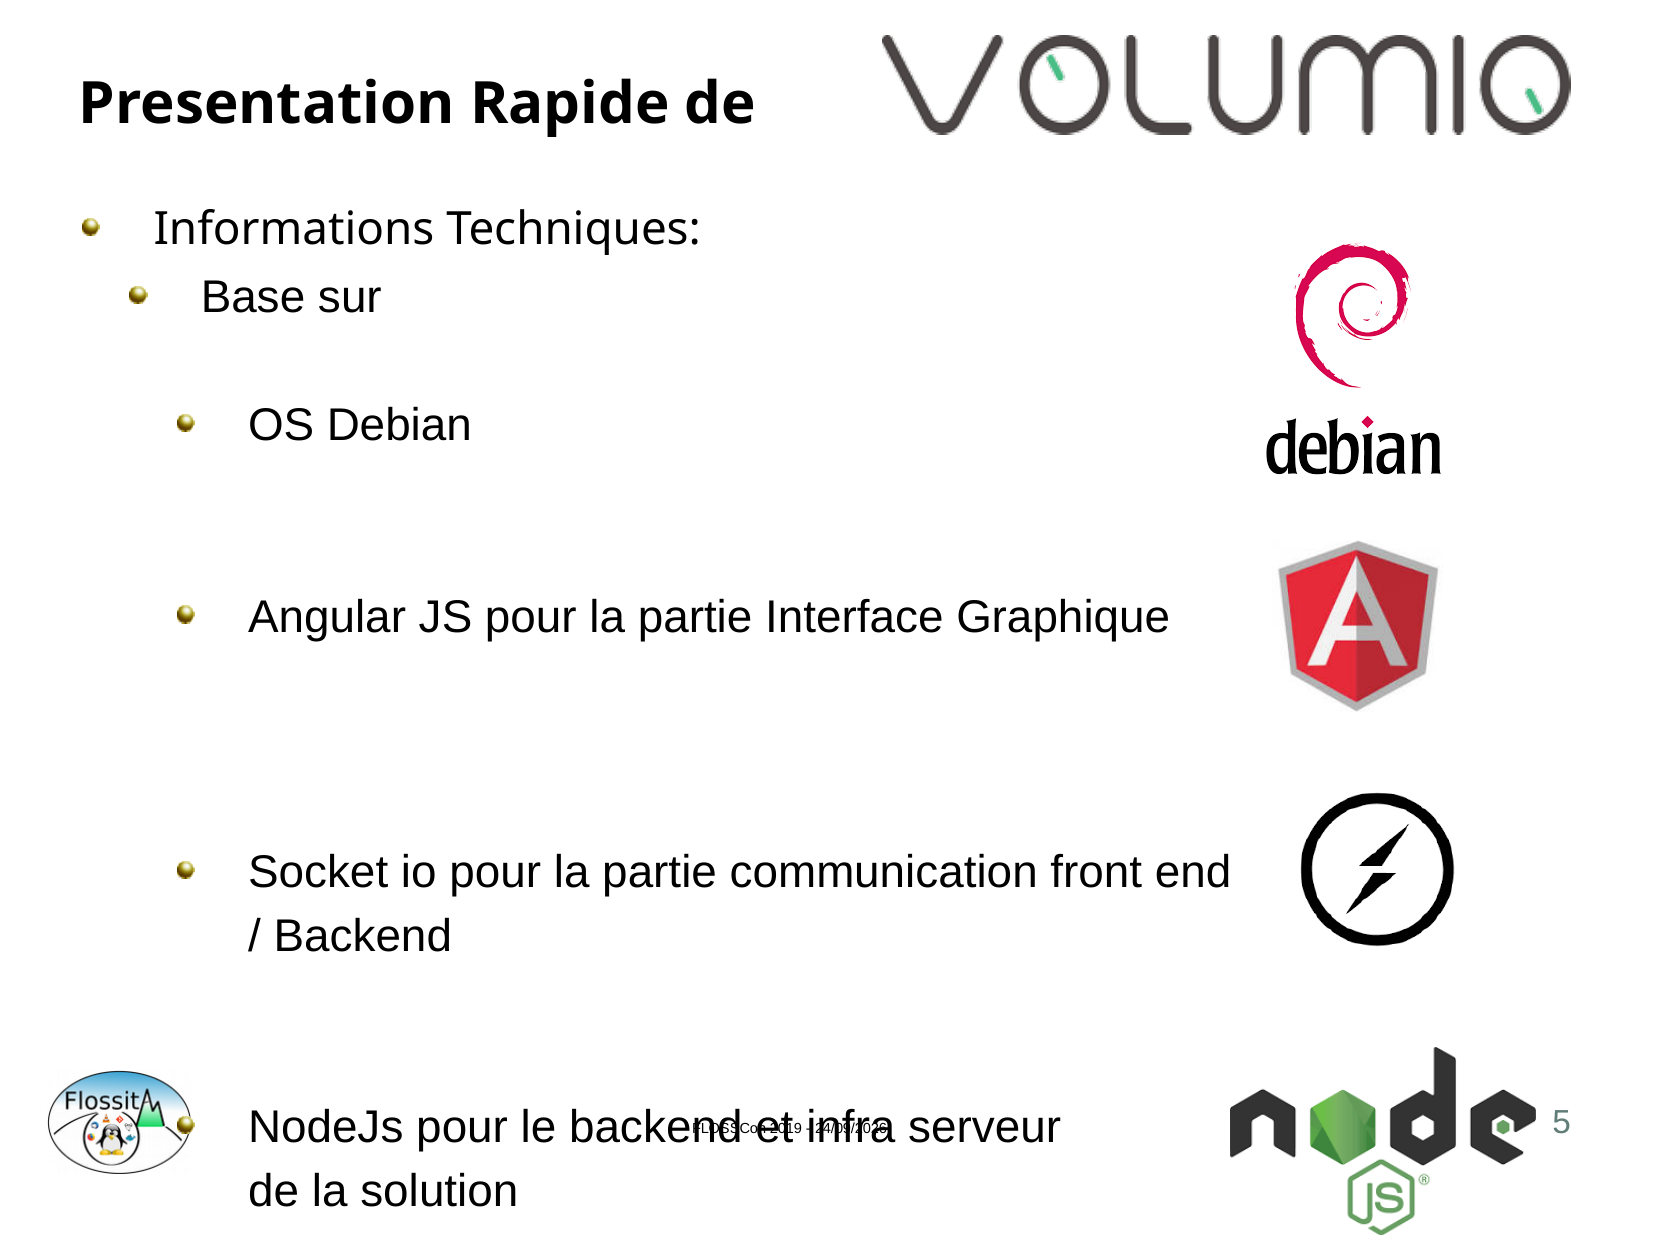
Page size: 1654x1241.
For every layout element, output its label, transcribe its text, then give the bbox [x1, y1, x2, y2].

picture [1272, 540, 1443, 712]
picture [882, 35, 1571, 135]
picture [47, 1070, 70, 1174]
picture [1272, 764, 1482, 974]
picture [1255, 231, 1453, 485]
title Presentation Rapide de [63, 57, 1311, 183]
picture [1230, 1047, 1536, 1235]
list Informations Techniques: Base sur OS Debian Angular JS pour la partie Interface Graphique Socket io pour la partie communication front end / Backend NodeJs pour le backend et infra serveur de la solution [70, 204, 1614, 1241]
